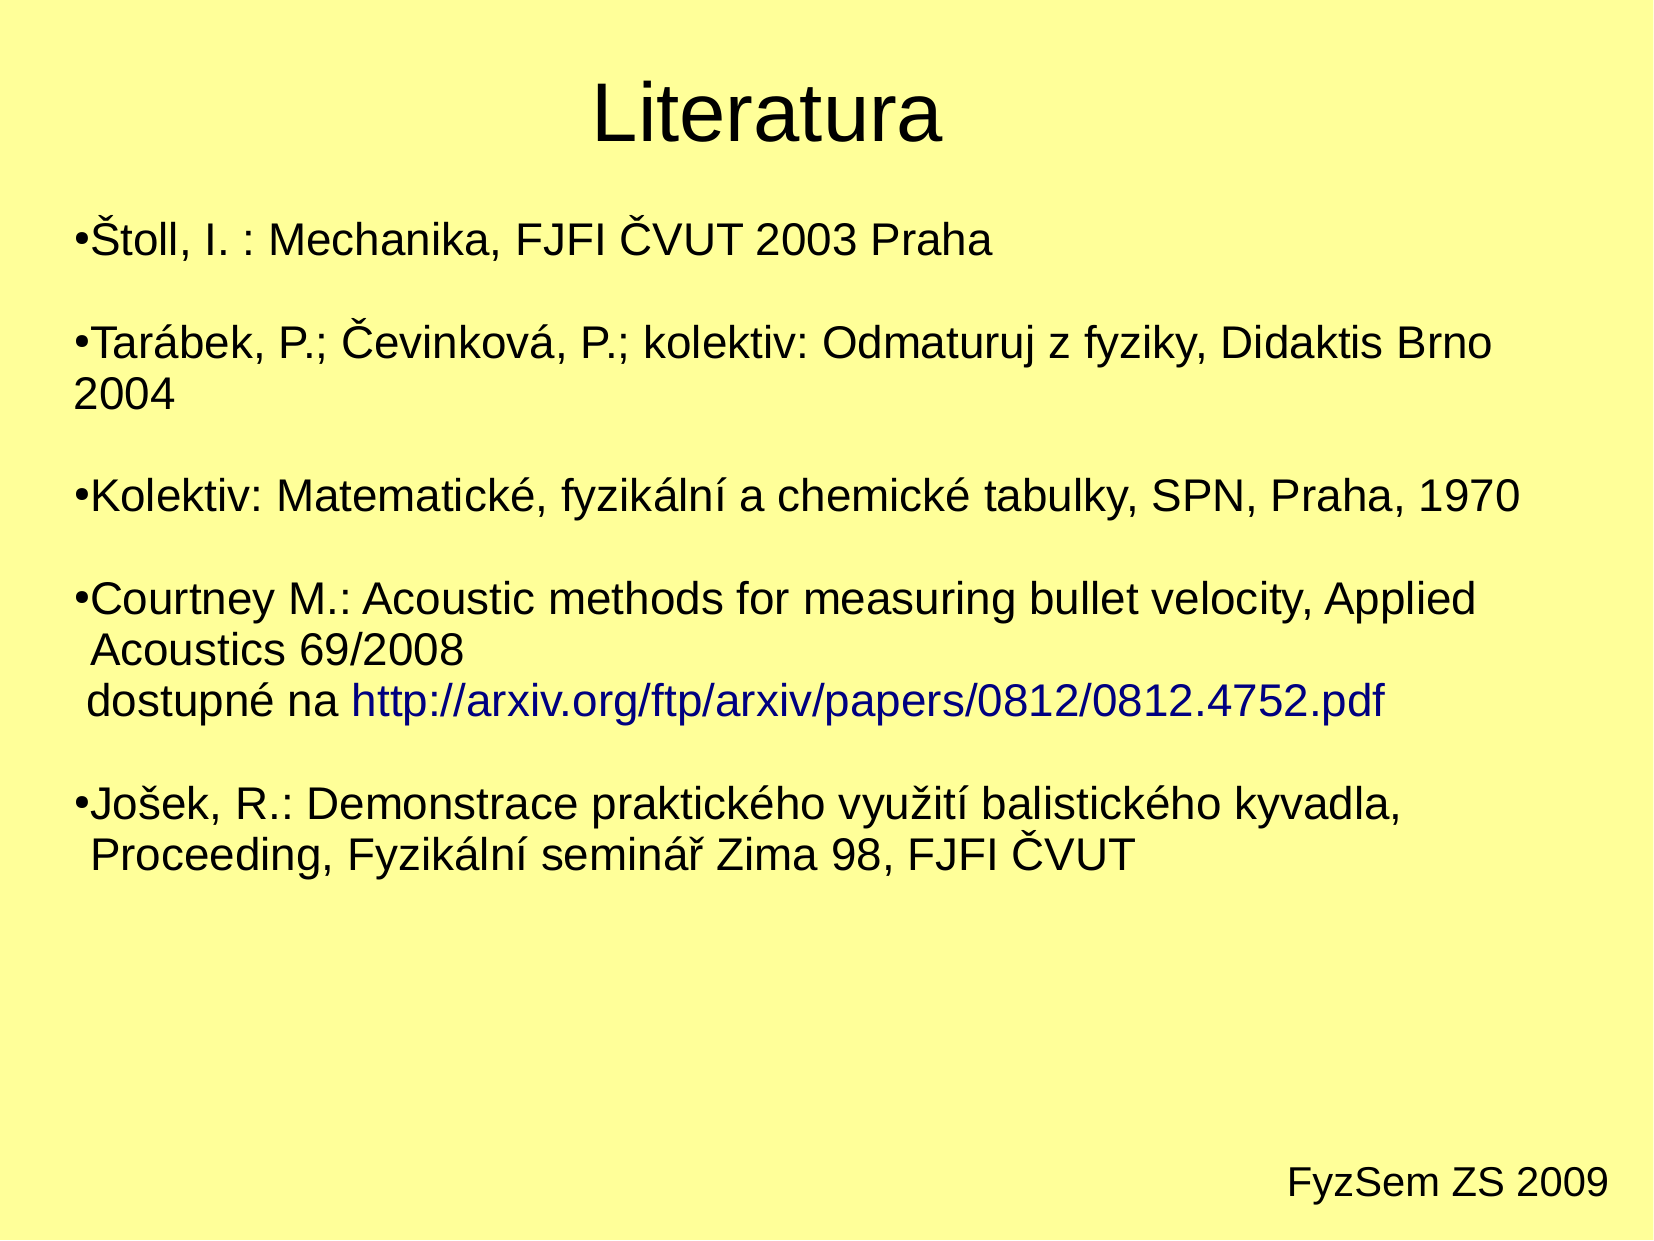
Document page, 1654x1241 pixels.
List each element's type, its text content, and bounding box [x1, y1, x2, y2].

text_box Literatura [118, 59, 1418, 206]
text_box FyzSem ZS 2009 [1272, 1151, 1625, 1214]
text_box Štoll, I. : Mechanika, FJFI ČVUT 2003 Praha Tarábek, P.; Čevinková, P.; kolektiv: Odmaturuj z fyziky, Didaktis Brno 2004 Kolektiv: Matematické, fyzikální a chemické tabulky, SPN, Praha, 1970 Courtney M.: Acoustic methods for measuring bullet velocity, Applied Acoustics 69/2008 dostupné na http://arxiv.org/ftp/arxiv/papers/0812/0812.4752.pdf Jošek, R.: Demonstrace praktického využití balistického kyvadla, Proceeding, Fyzikální seminář Zima 98, FJFI ČVUT [59, 206, 1625, 834]
